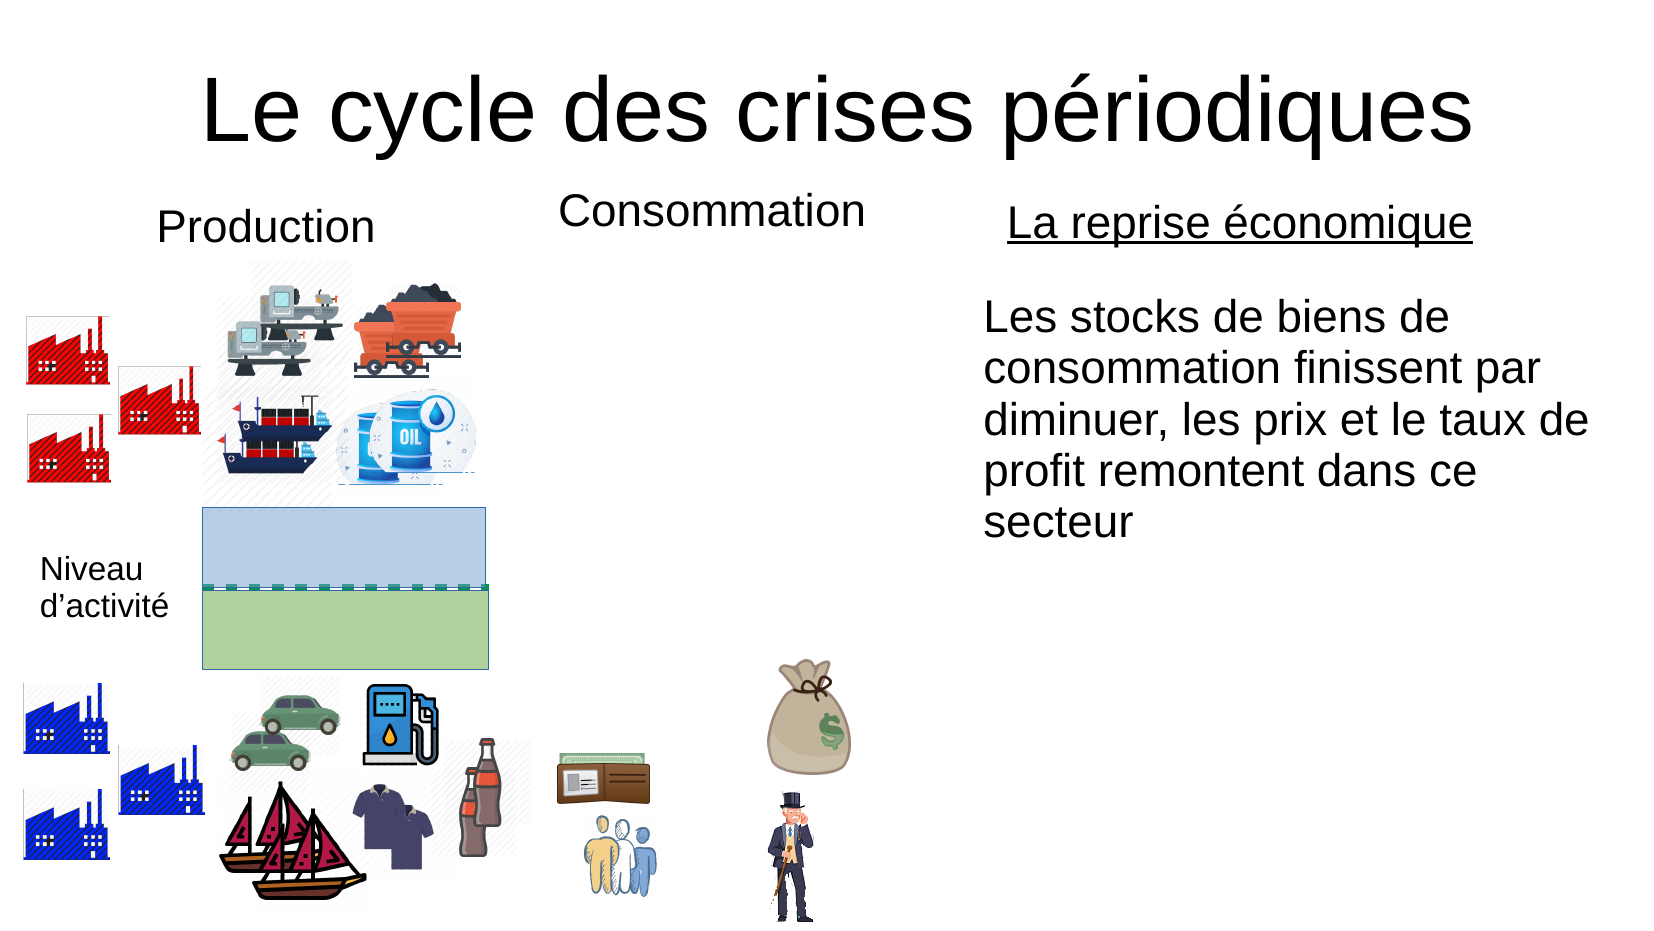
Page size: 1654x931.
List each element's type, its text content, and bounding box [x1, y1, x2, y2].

picture [767, 659, 851, 775]
picture [26, 316, 110, 386]
picture [118, 744, 205, 815]
text_box Les stocks de biens de consommation finissent par diminuer, les prix et le taux de profit remontent dans ce secteur [968, 283, 1630, 555]
picture [578, 814, 662, 899]
picture [23, 788, 110, 860]
picture [118, 259, 479, 517]
picture [23, 682, 110, 754]
picture [767, 791, 814, 922]
text_box La reprise économique [992, 189, 1642, 272]
picture [27, 414, 111, 483]
text_box [202, 590, 489, 670]
text_box Production [141, 193, 402, 260]
title Le cycle des crises périodiques [47, 7, 1630, 213]
text_box [202, 507, 486, 588]
text_box Niveau d’activité [25, 543, 202, 643]
text_box Consommation [543, 177, 886, 295]
picture [215, 674, 532, 913]
picture [557, 753, 650, 804]
